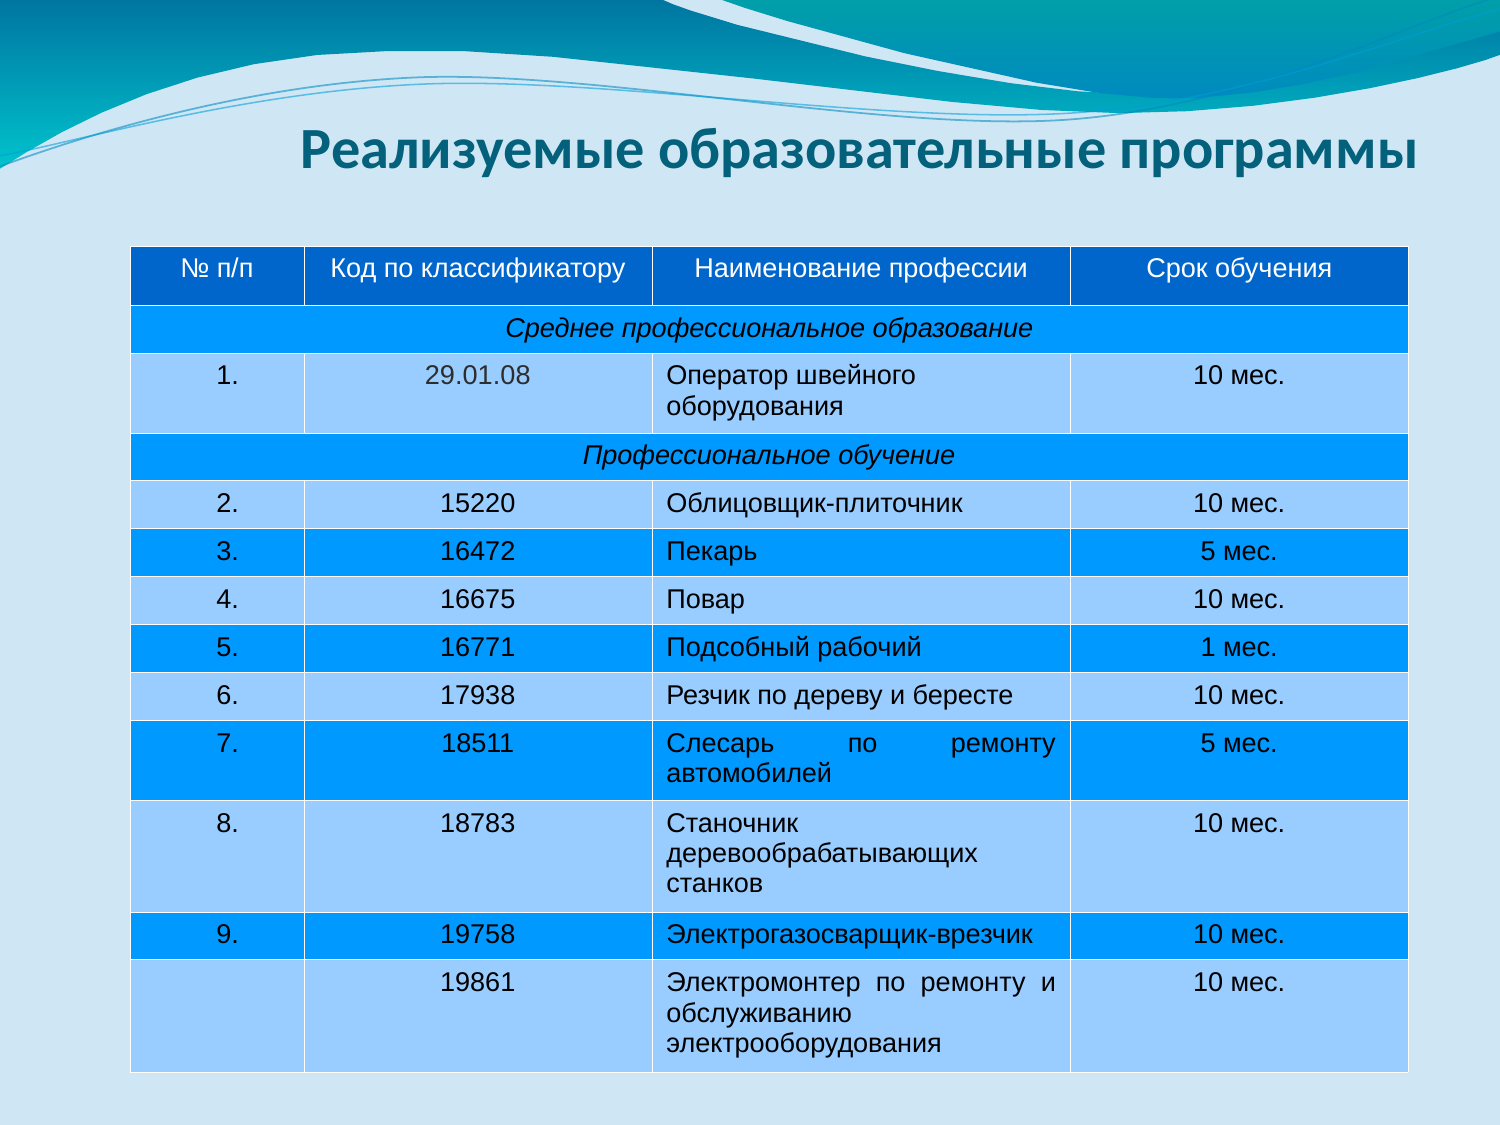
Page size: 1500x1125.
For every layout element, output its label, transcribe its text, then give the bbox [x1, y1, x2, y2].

table_cell Электромонтер по ремонту и обслуживанию электрооборудования [653, 960, 1070, 1072]
table_cell 2. [131, 481, 304, 528]
table_cell 18783 [305, 801, 652, 912]
table_cell 10 мес. [1071, 801, 1408, 912]
table_cell Станочник деревообрабатывающих станков [653, 801, 1070, 912]
table_cell Подсобный рабочий [653, 625, 1070, 672]
table_cell [131, 960, 304, 1072]
table_cell 19758 [305, 913, 652, 959]
table_cell 10 мес. [1071, 354, 1408, 433]
table_cell 18511 [305, 721, 652, 800]
table_cell 10 мес. [1071, 673, 1408, 720]
table_cell Повар [653, 577, 1070, 624]
table_cell 10 мес. [1071, 960, 1408, 1072]
table_cell 10 мес. [1071, 481, 1408, 528]
table_header Код по классификатору [305, 247, 652, 305]
table_cell 16771 [305, 625, 652, 672]
table_header Наименование профессии [653, 247, 1070, 305]
table_cell 3. [131, 529, 304, 576]
table_cell 29.01.08 [305, 354, 652, 433]
table_cell Оператор швейного оборудования [653, 354, 1070, 433]
table_cell 1. [131, 354, 304, 433]
table_header № п/п [131, 247, 304, 305]
table_cell 8. [131, 801, 304, 912]
table_cell 5. [131, 625, 304, 672]
table_header Срок обучения [1071, 247, 1408, 305]
table_cell Профессиональное обучение [131, 434, 1408, 480]
table_cell 16472 [305, 529, 652, 576]
table_cell Облицовщик-плиточник [653, 481, 1070, 528]
table_cell Резчик по дереву и бересте [653, 673, 1070, 720]
table_cell 15220 [305, 481, 652, 528]
table_cell 17938 [305, 673, 652, 720]
table_cell 10 мес. [1071, 913, 1408, 959]
table_cell 5 мес. [1071, 529, 1408, 576]
table_cell Пекарь [653, 529, 1070, 576]
table_cell 6. [131, 673, 304, 720]
table_cell 10 мес. [1071, 577, 1408, 624]
table_cell 19861 [305, 960, 652, 1072]
table_cell Электрогазосварщик-врезчик [653, 913, 1070, 959]
table_cell 5 мес. [1071, 721, 1408, 800]
table_cell 1 мес. [1071, 625, 1408, 672]
table_cell 7. [131, 721, 304, 800]
table_cell 4. [131, 577, 304, 624]
table_cell Среднее профессиональное образование [131, 306, 1408, 353]
table_cell 16675 [305, 577, 652, 624]
table_cell 9. [131, 913, 304, 959]
table_cell Слесарь по ремонту автомобилей [653, 721, 1070, 800]
text_box Реализуемые образовательные программы [271, 118, 1419, 190]
